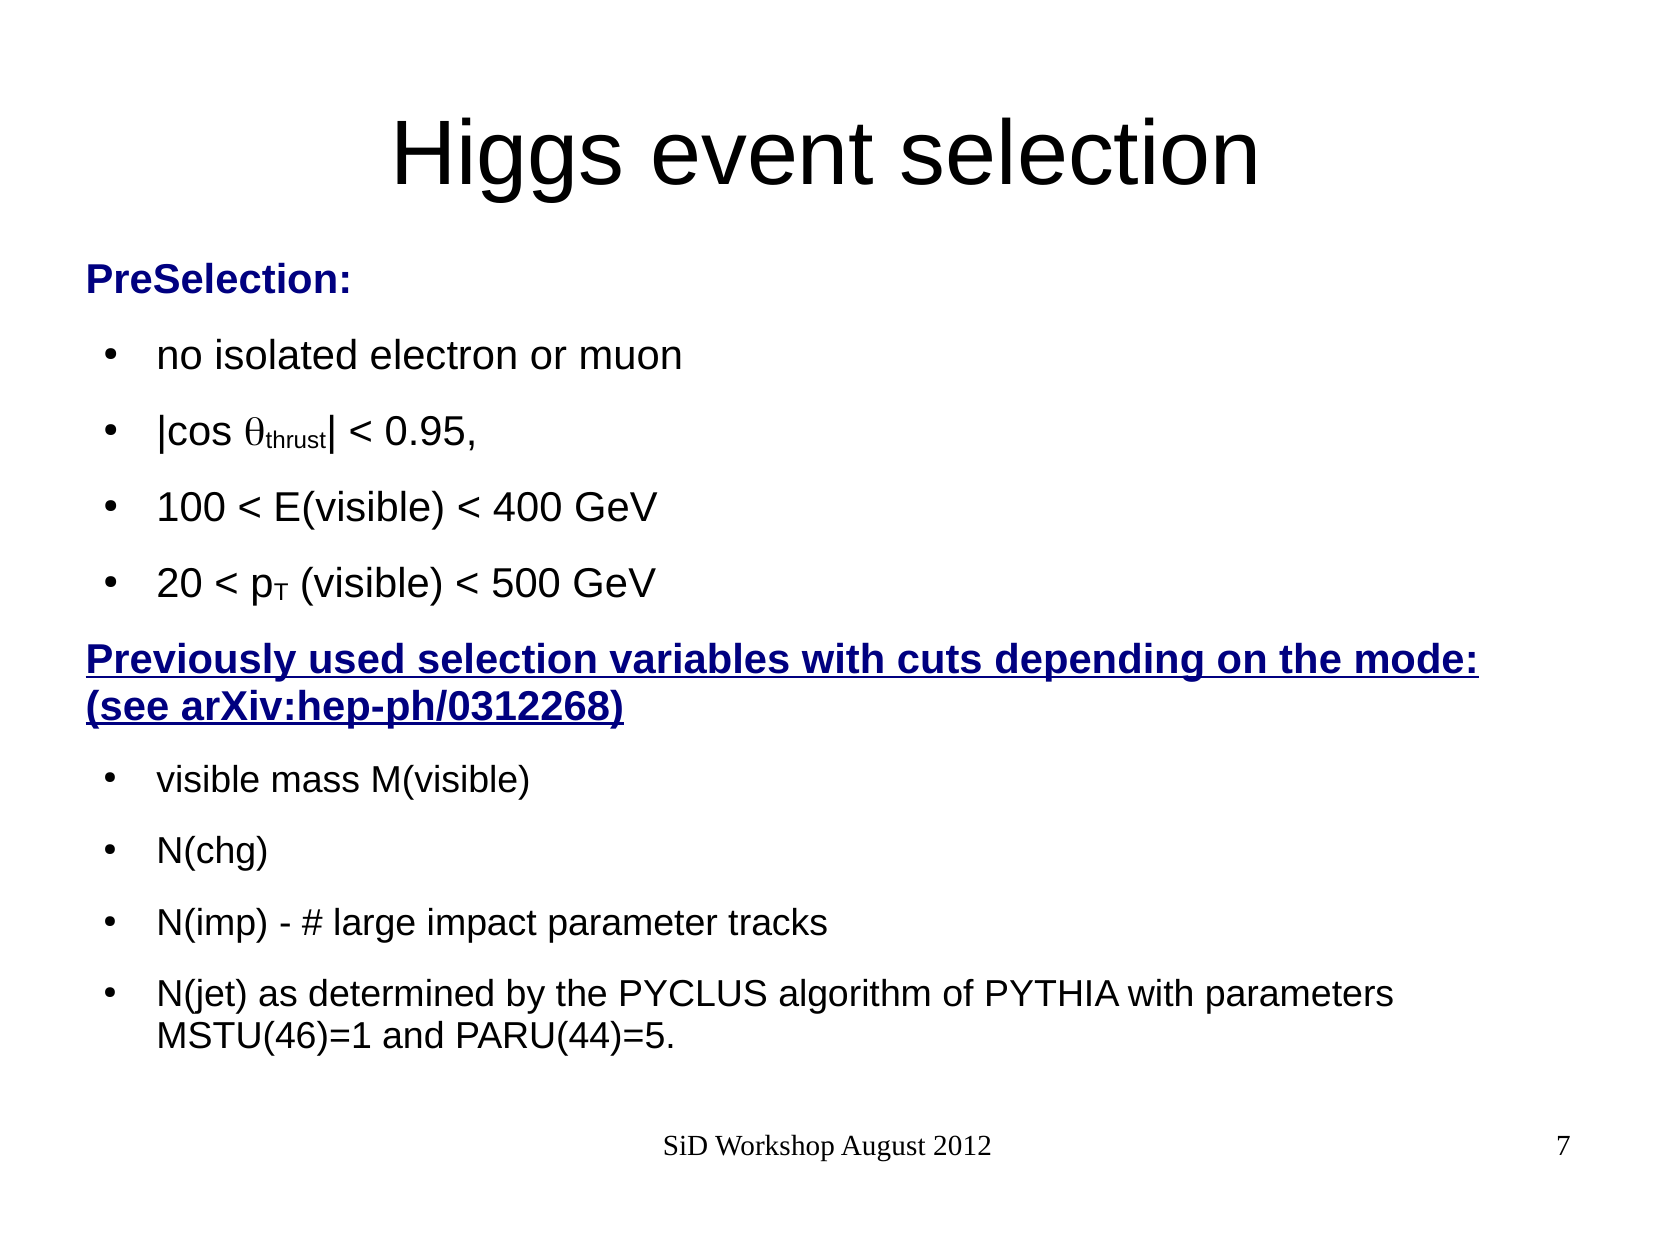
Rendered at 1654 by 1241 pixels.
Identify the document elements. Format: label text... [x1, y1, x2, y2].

list PreSelection: no isolated electron or muon |cos qthrust| < 0.95, 100 < E(visible) < 400 GeV 20 < pT (visible) < 500 GeV Previously used selection variables with cuts depending on the mode: (see arXiv:hep-ph/0312268) visible mass M(visible) N(chg) N(imp) - # large impact parameter tracks N(jet) as determined by the PYCLUS algorithm of PYTHIA with parameters MSTU(46)=1 and PARU(44)=5. [85, 255, 1574, 1089]
title Higgs event selection [82, 56, 1571, 250]
